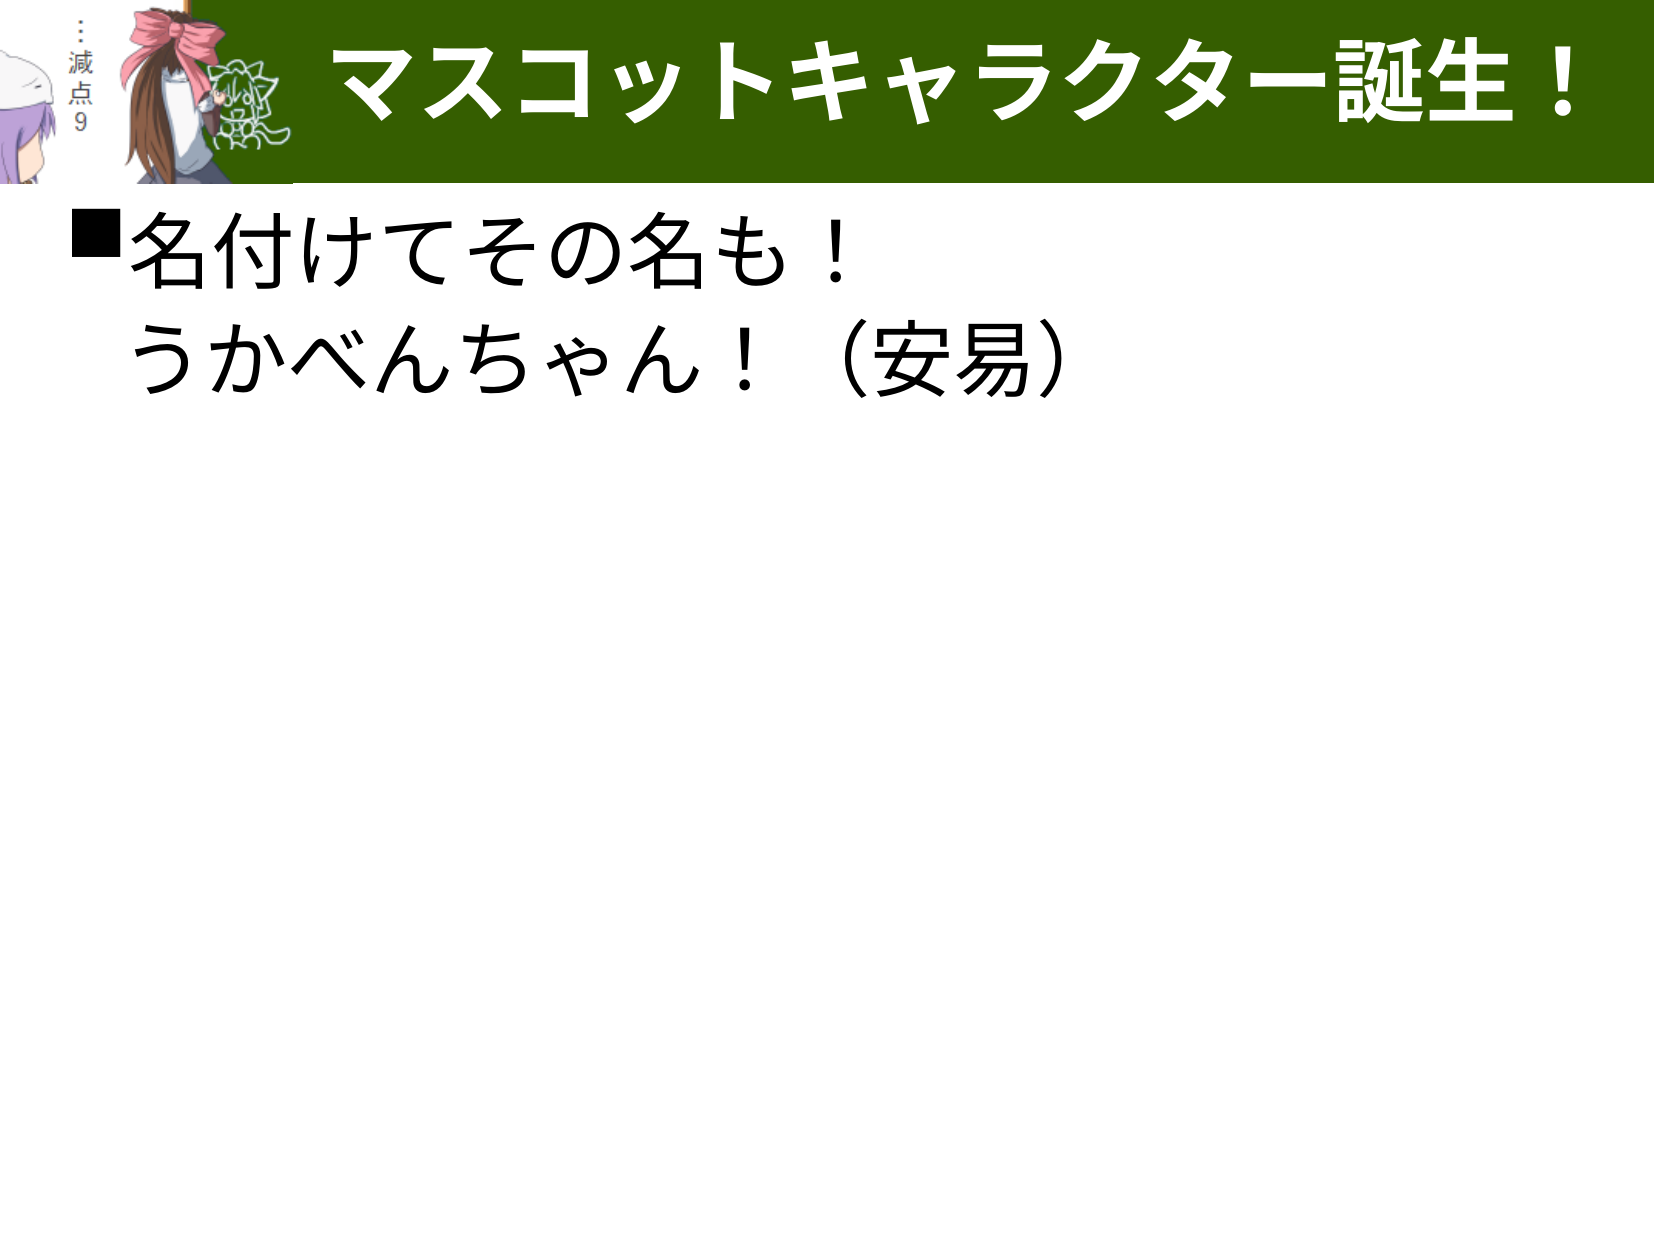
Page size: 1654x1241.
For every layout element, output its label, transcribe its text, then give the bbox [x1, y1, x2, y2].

title マスコットキャラクター誕生！ [325, 0, 1654, 168]
list 名付けてその名も！ うかべんちゃん！（安易） [65, 195, 1595, 1041]
picture [0, 0, 293, 184]
